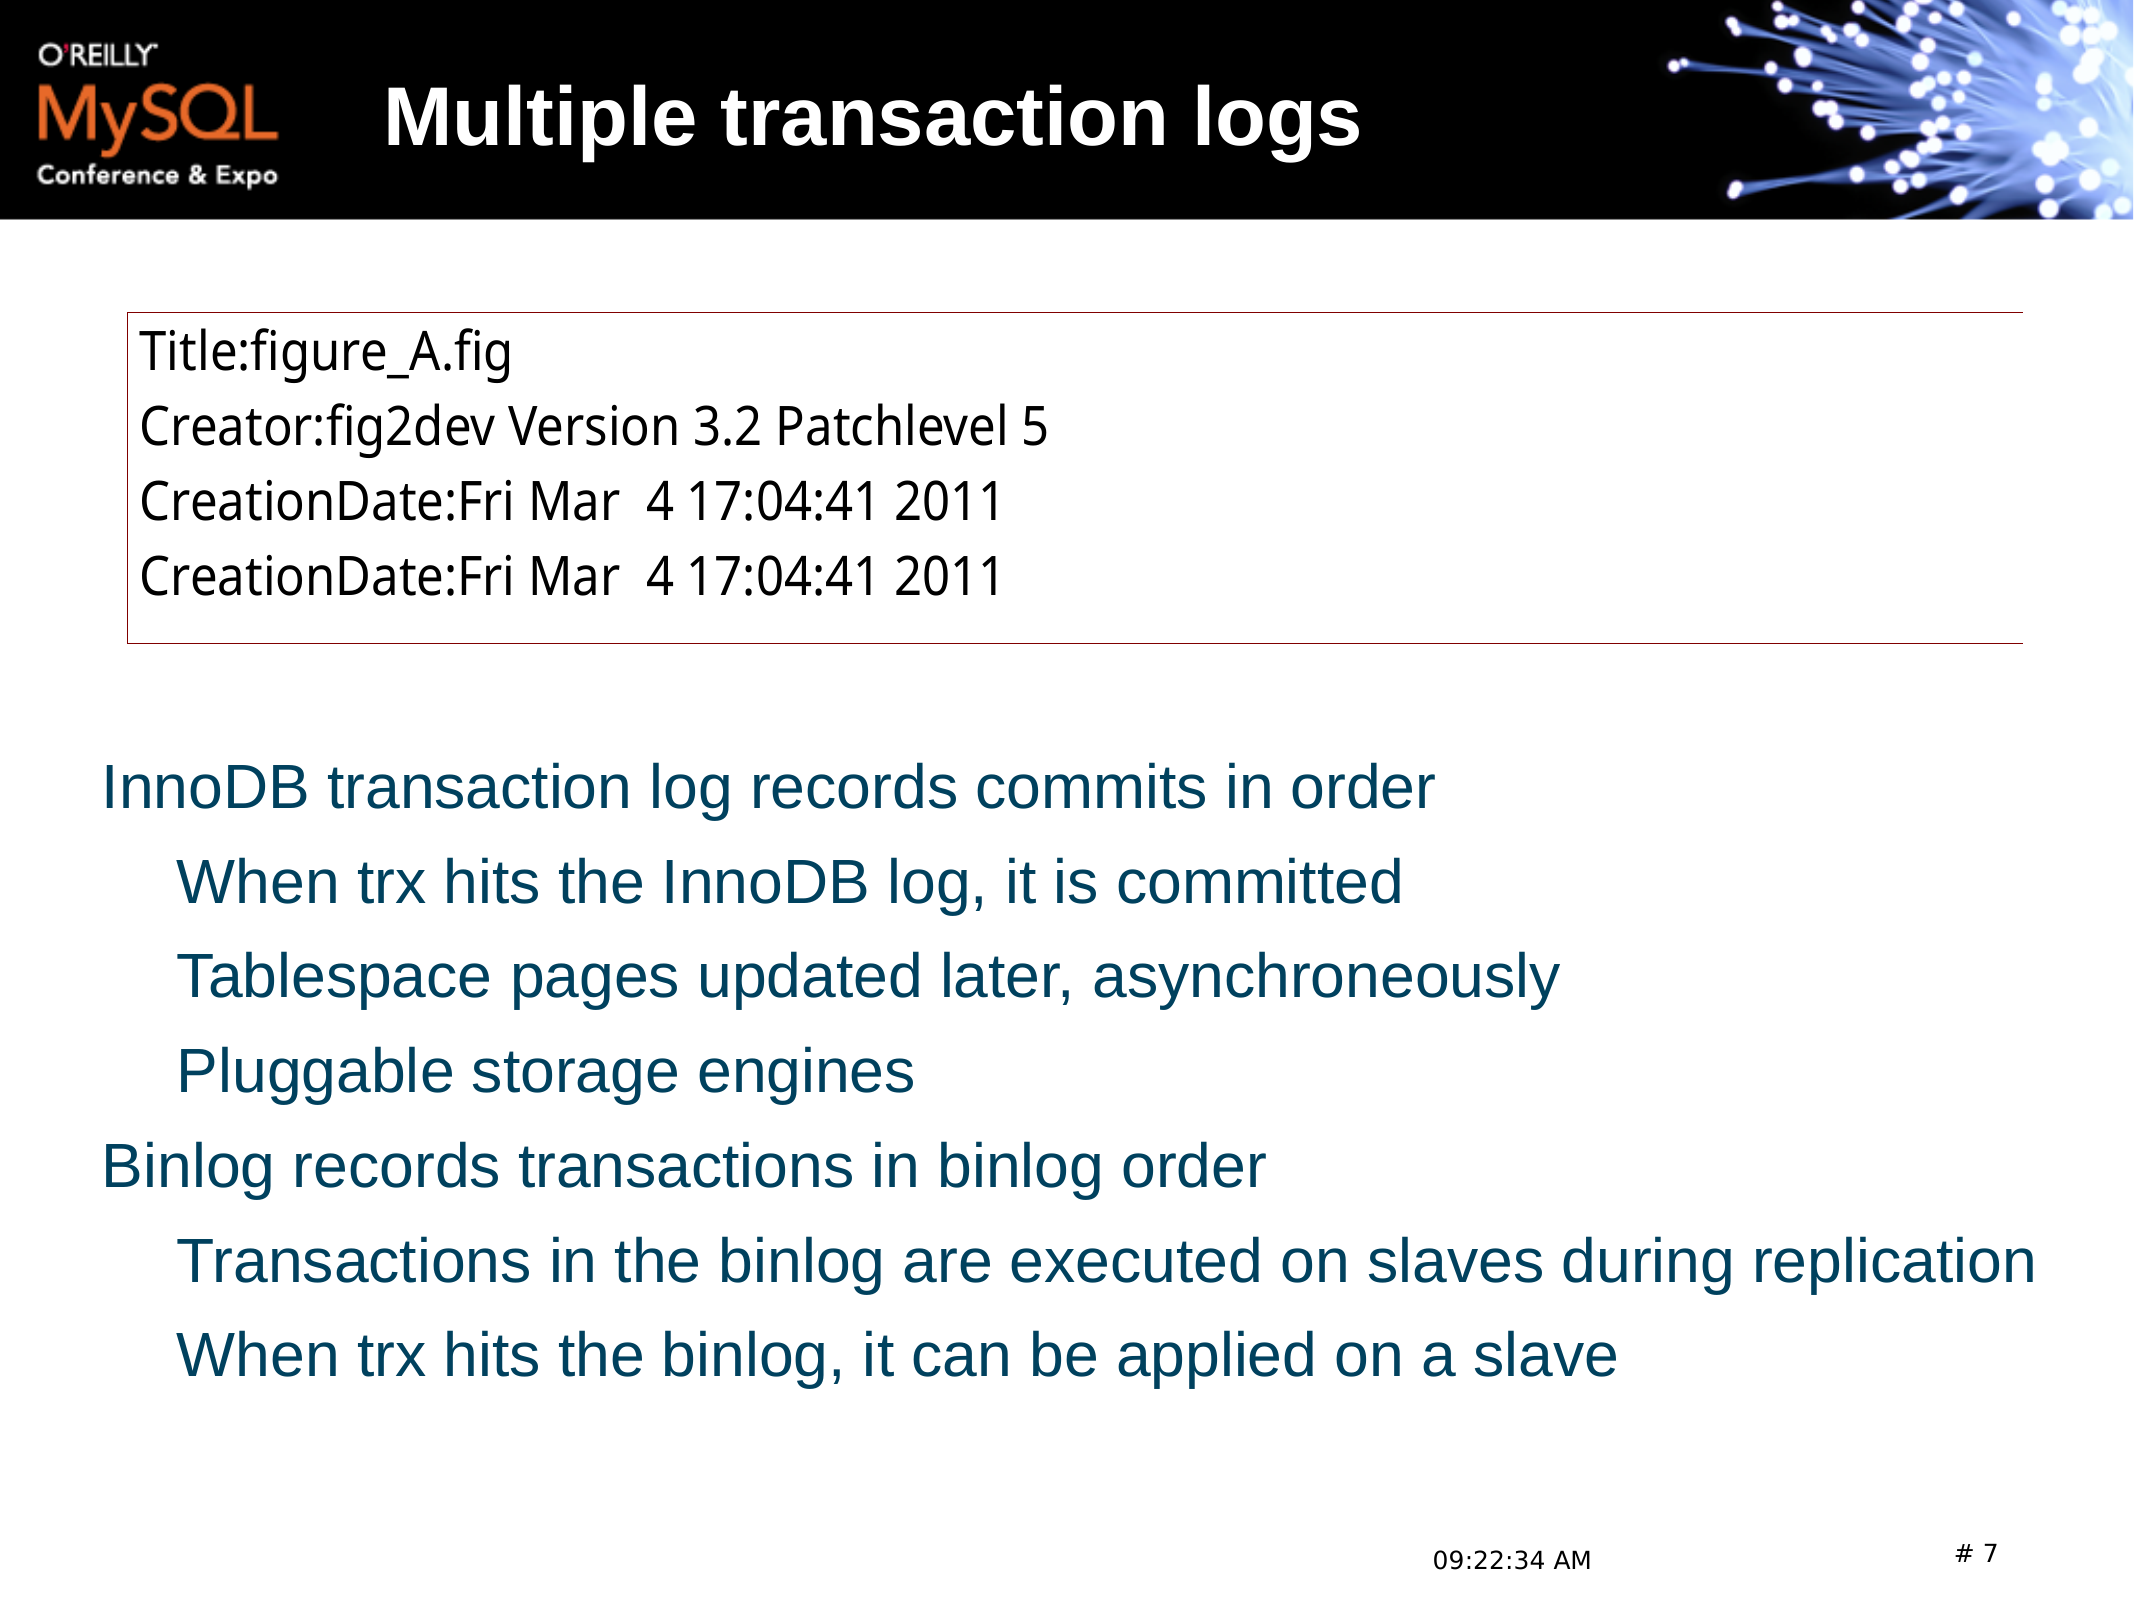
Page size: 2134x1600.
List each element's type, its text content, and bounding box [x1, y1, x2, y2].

list InnoDB transaction log records commits in order When trx hits the InnoDB log, it is committed Tablespace pages updated later, asynchroneously Pluggable storage engines Binlog records transactions in binlog order Transactions in the binlog are executed on slaves during replication When trx hits the binlog, it can be applied on a slave [18, 743, 2121, 1600]
picture [0, 0, 2134, 1600]
title Multiple transaction logs [374, 38, 2103, 195]
